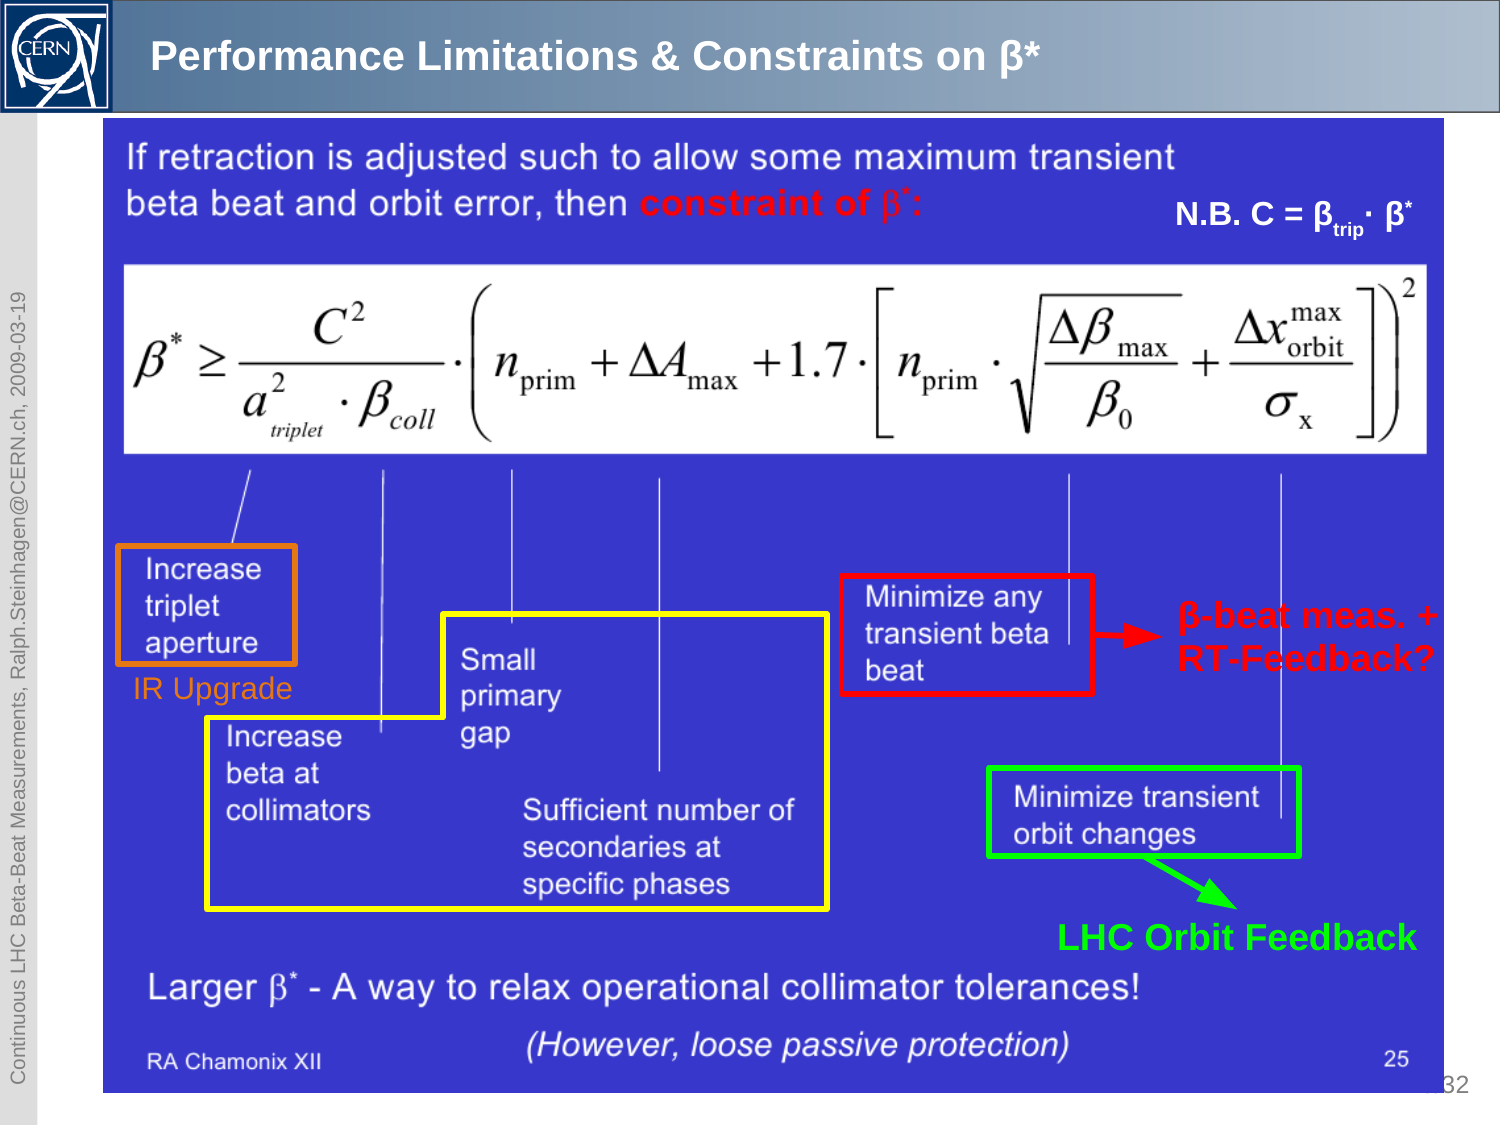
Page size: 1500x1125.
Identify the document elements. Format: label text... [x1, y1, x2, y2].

text_box β-beat meas. + RT-Feedback? [1163, 587, 1455, 687]
title Performance Limitations & Constraints on β* [150, 7, 1201, 106]
text_box N.B. C = βtrip· β* [1160, 188, 1426, 260]
text_box IR Upgrade [118, 664, 337, 714]
picture [844, 579, 1090, 691]
picture [0, 0, 113, 113]
picture [103, 118, 1444, 1093]
text_box LHC Orbit Feedback [1042, 909, 1433, 967]
